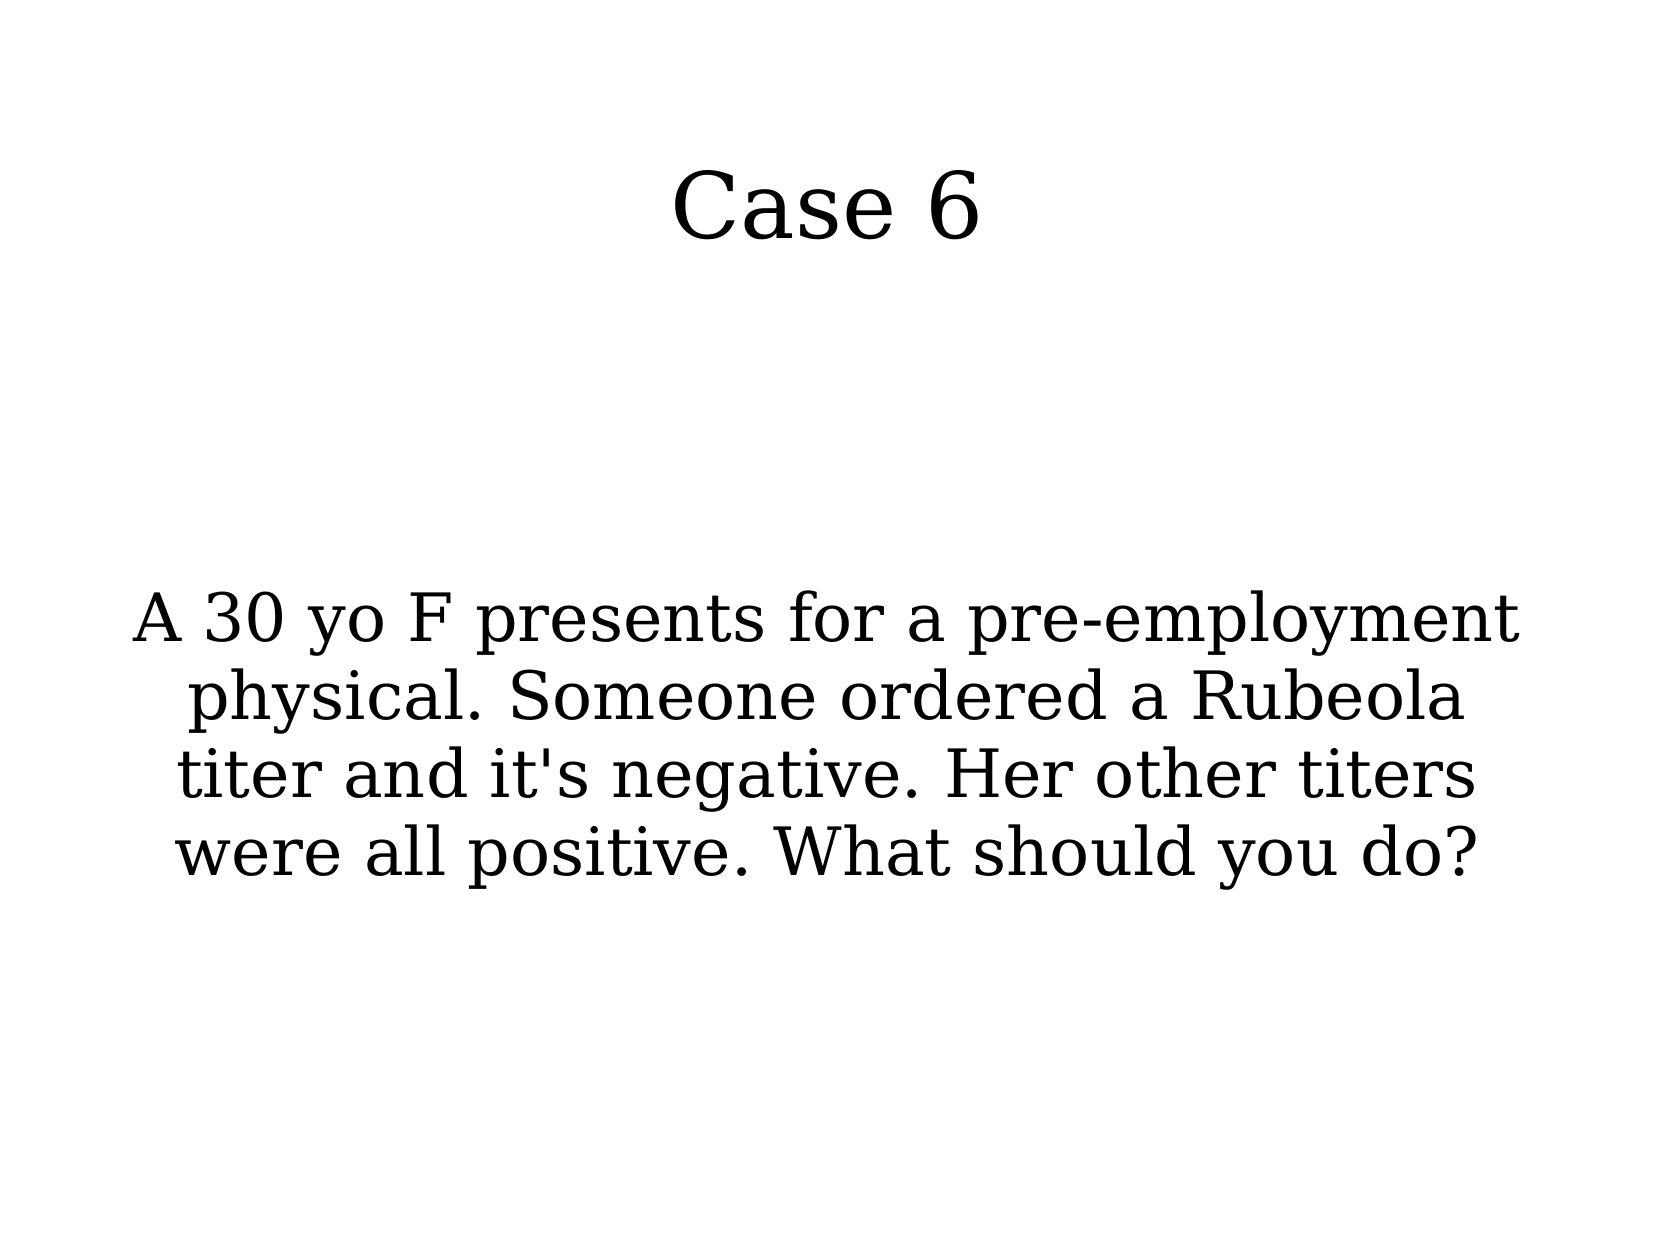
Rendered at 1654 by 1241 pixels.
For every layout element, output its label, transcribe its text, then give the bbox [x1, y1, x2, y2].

subtitle A 30 yo F presents for a pre-employment physical. Someone ordered a Rubeola titer and it's negative. Her other titers were all positive. What should you do? [121, 344, 1534, 1127]
title Case 6 [121, 102, 1534, 311]
